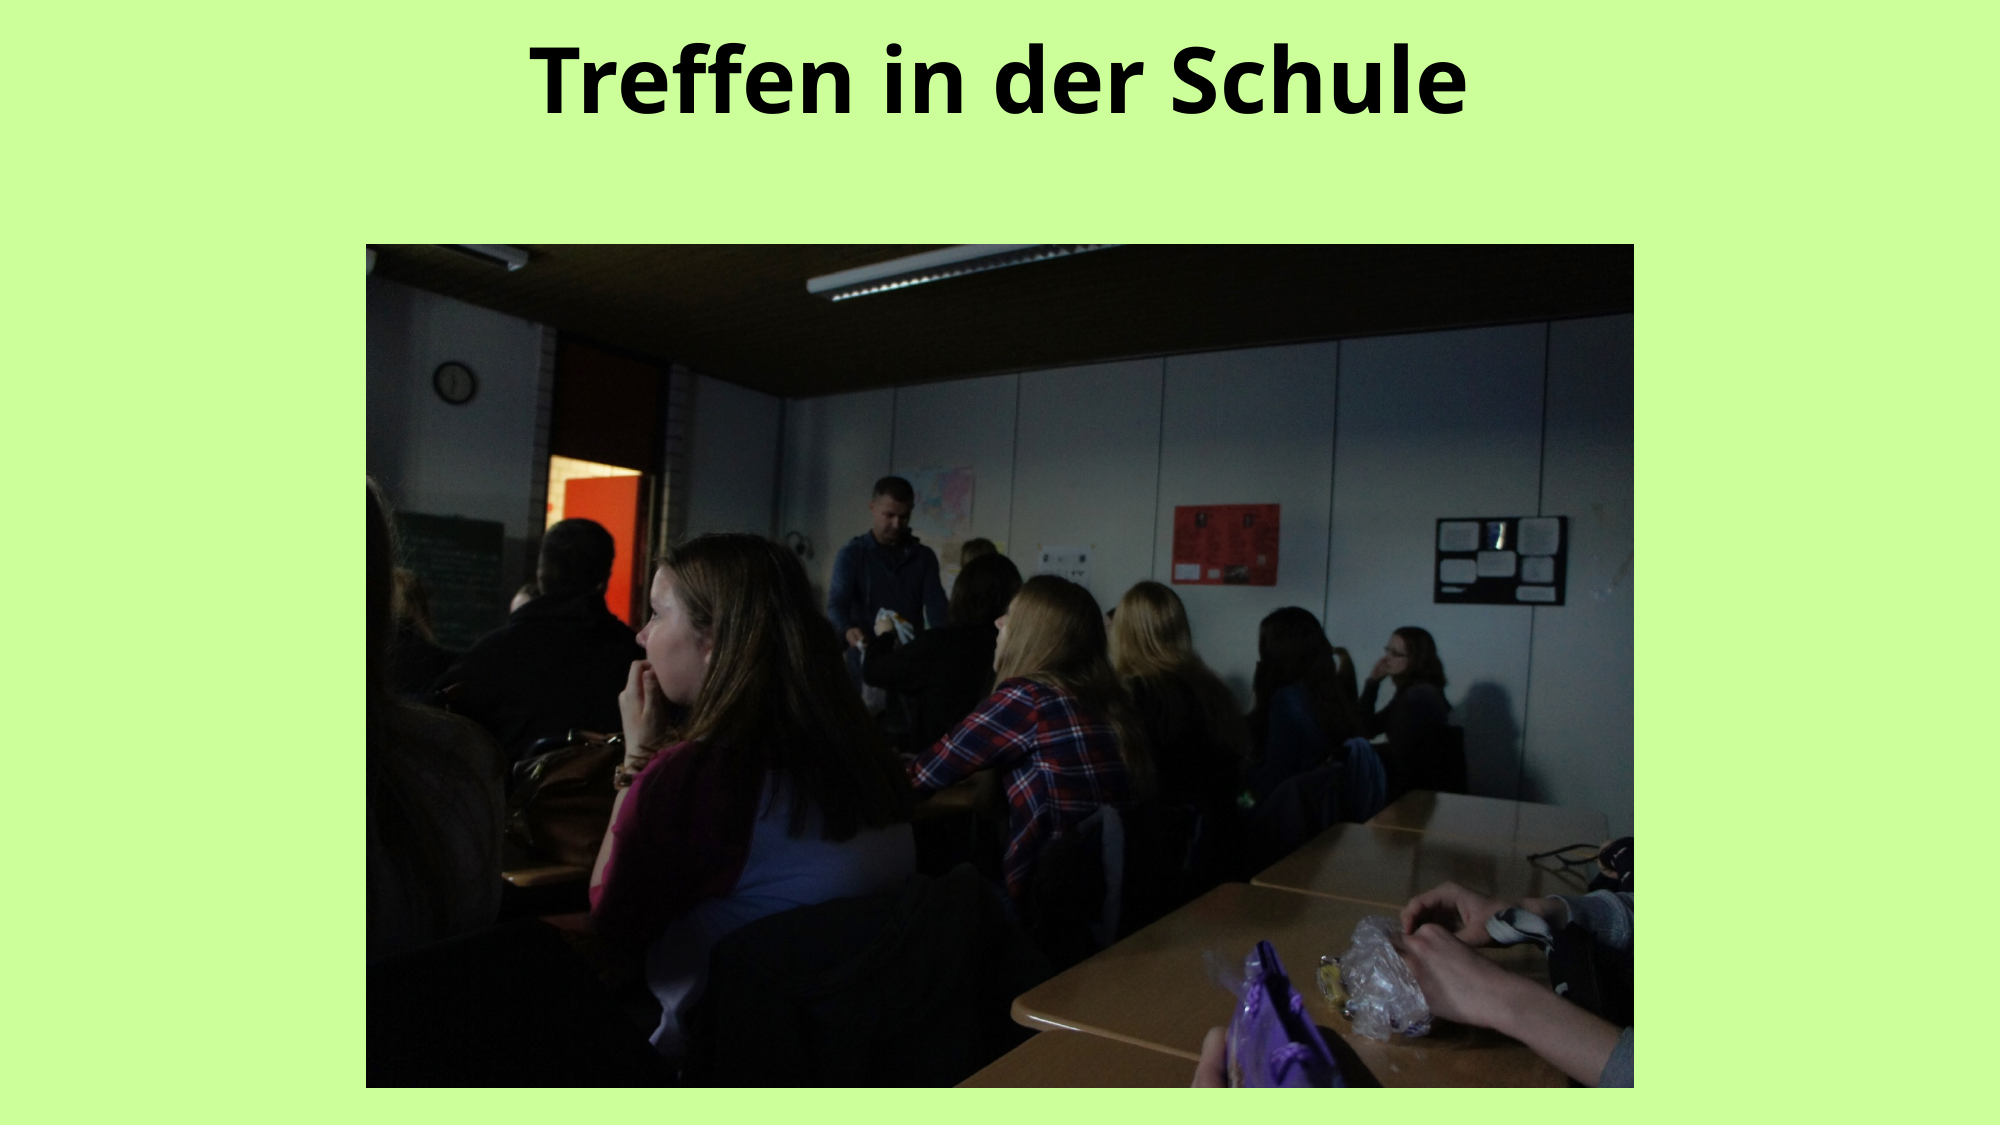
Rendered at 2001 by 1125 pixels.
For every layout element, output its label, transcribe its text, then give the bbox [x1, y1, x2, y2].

picture [366, 244, 1634, 1088]
title Treffen in der Schule [137, 27, 1863, 245]
